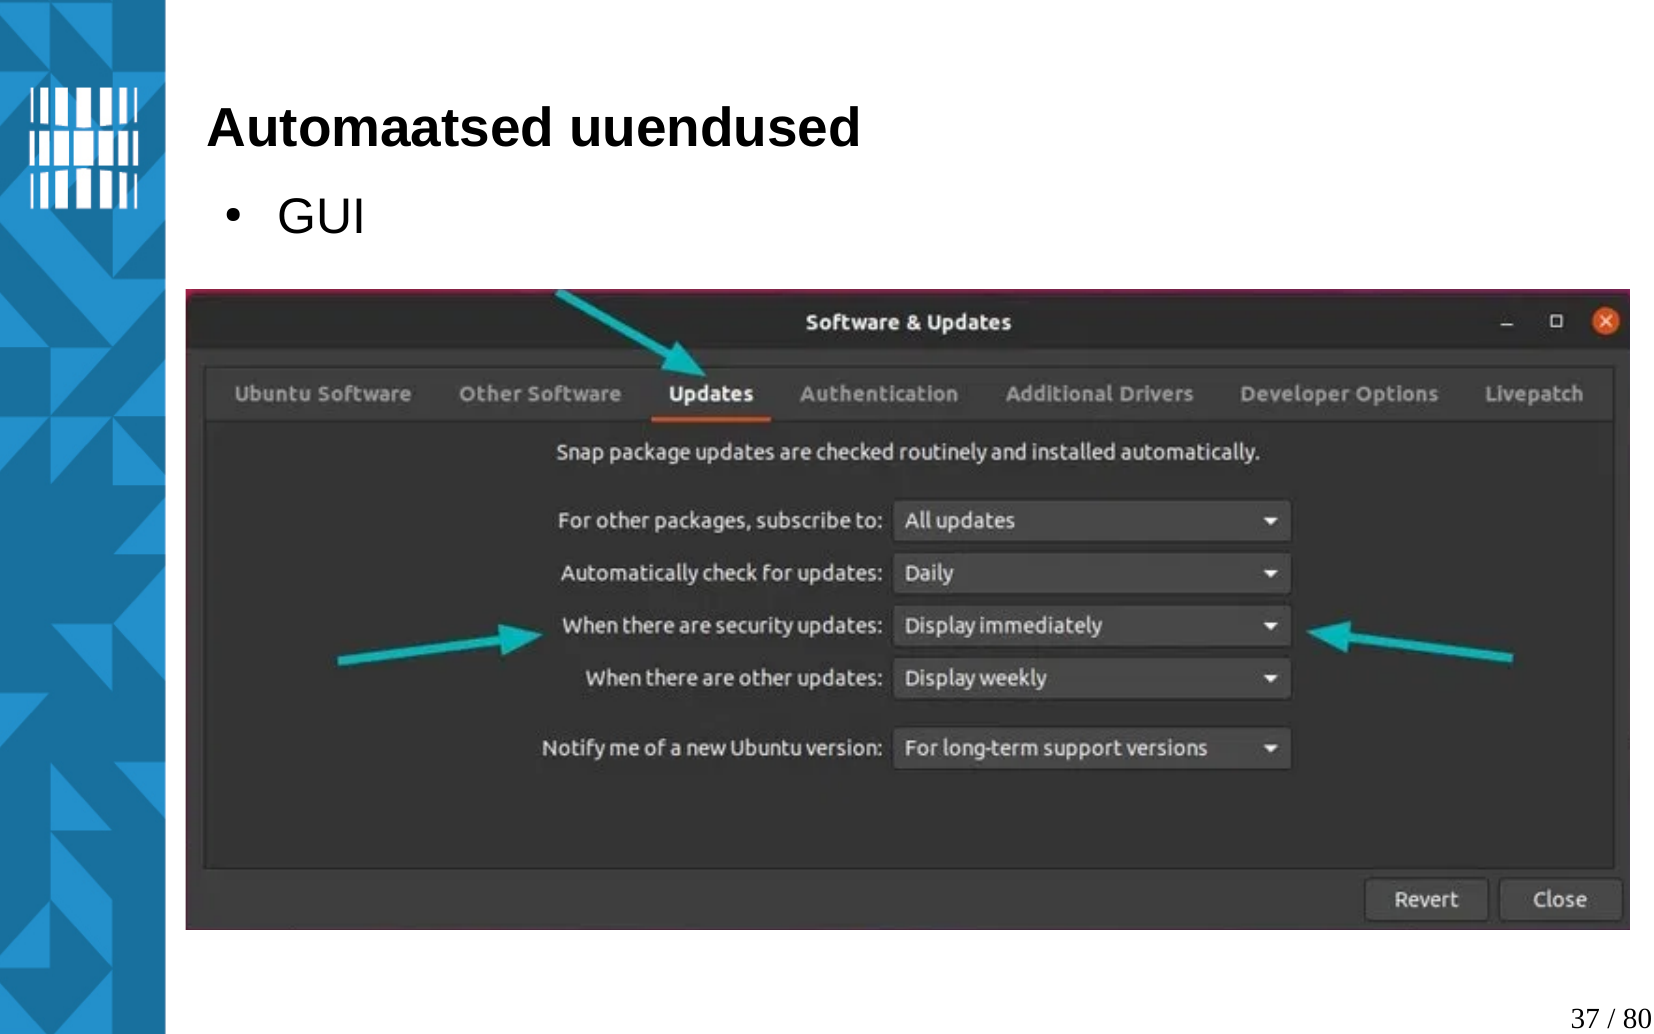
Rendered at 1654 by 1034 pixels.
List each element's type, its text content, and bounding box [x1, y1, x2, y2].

picture [185, 289, 1630, 930]
title Automaatsed uuendused [206, 41, 1654, 214]
list GUI [206, 188, 414, 266]
